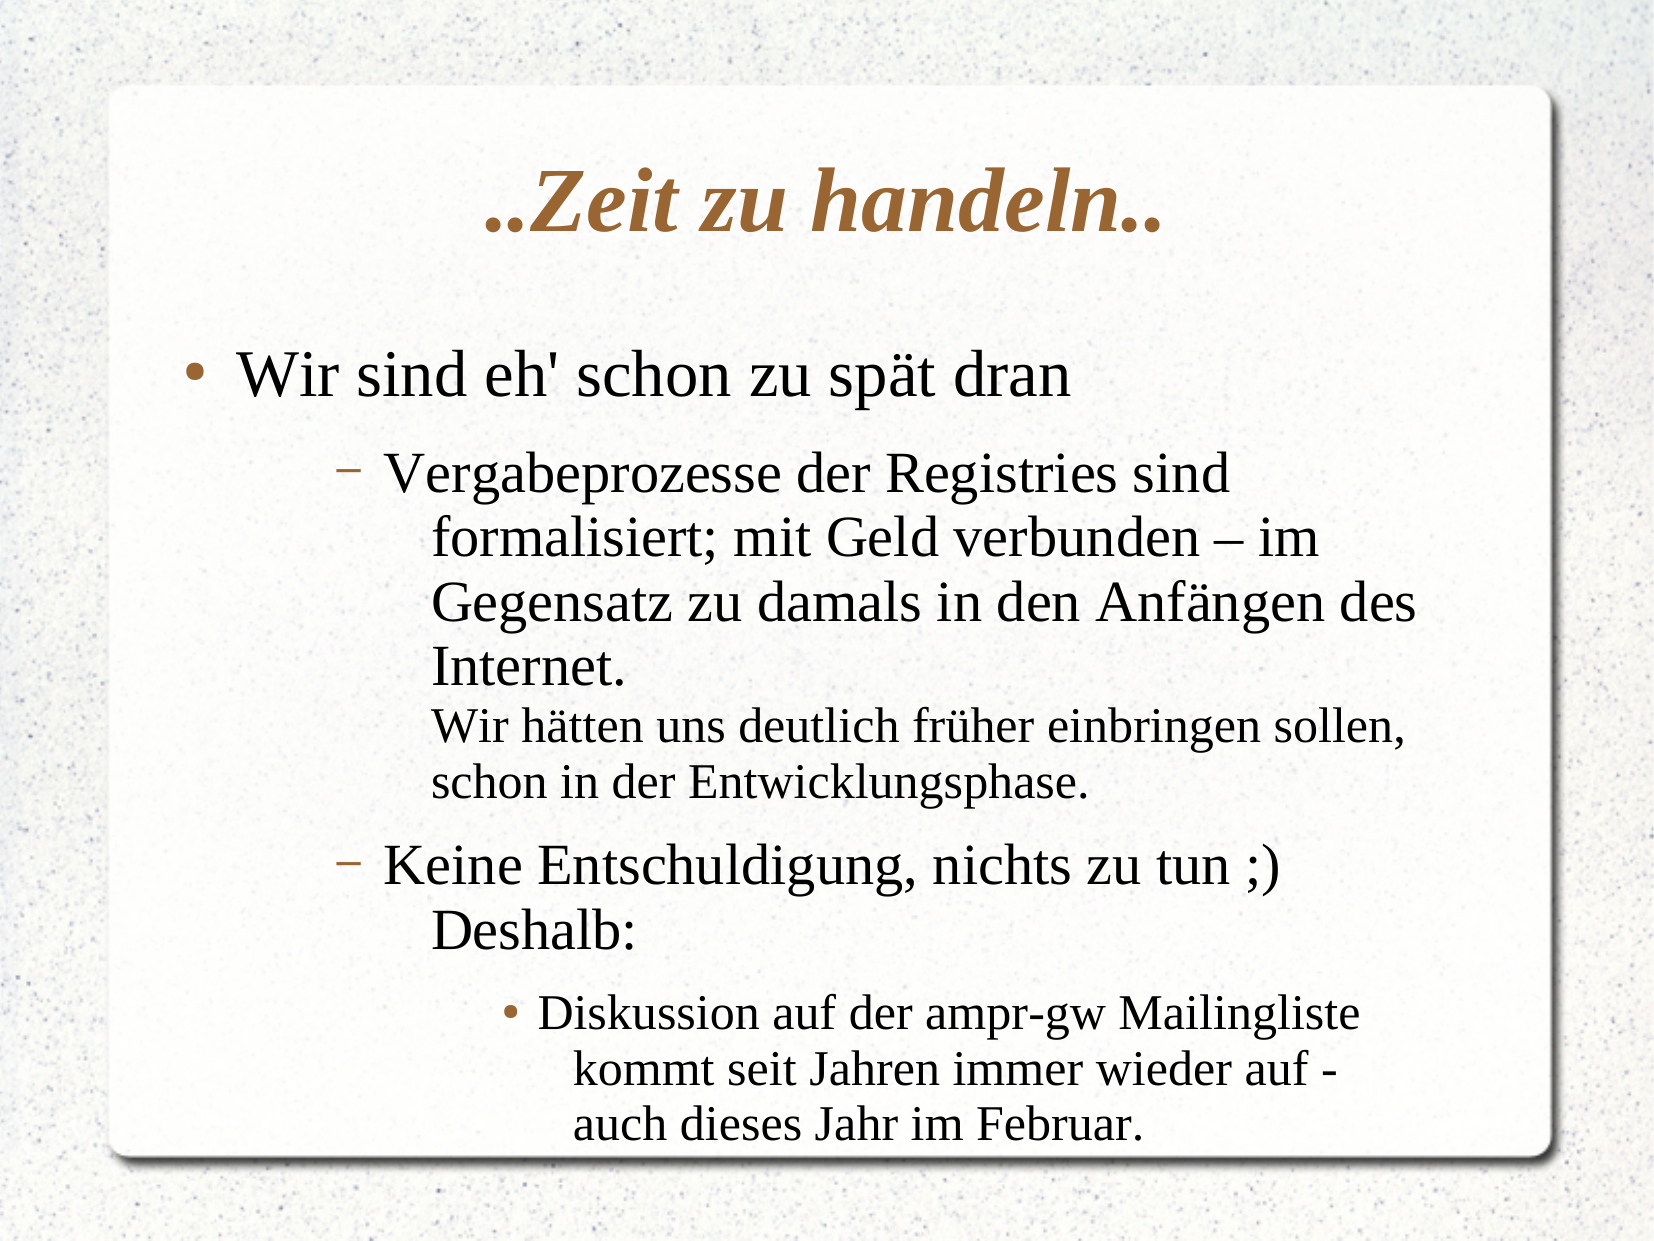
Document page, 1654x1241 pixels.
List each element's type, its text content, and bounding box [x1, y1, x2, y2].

picture [0, 0, 1654, 1241]
list Wir sind eh' schon zu spät dran Vergabeprozesse der Registries sind formalisiert; mit Geld verbunden – im Gegensatz zu damals in den Anfängen des Internet. Wir hätten uns deutlich früher einbringen sollen, schon in der Entwicklungsphase. Keine Entschuldigung, nichts zu tun ;) Deshalb: Diskussion auf der ampr-gw Mailingliste kommt seit Jahren immer wieder auf - auch dieses Jahr im Februar. [147, 336, 1506, 1152]
title ..Zeit zu handeln.. [118, 104, 1536, 297]
